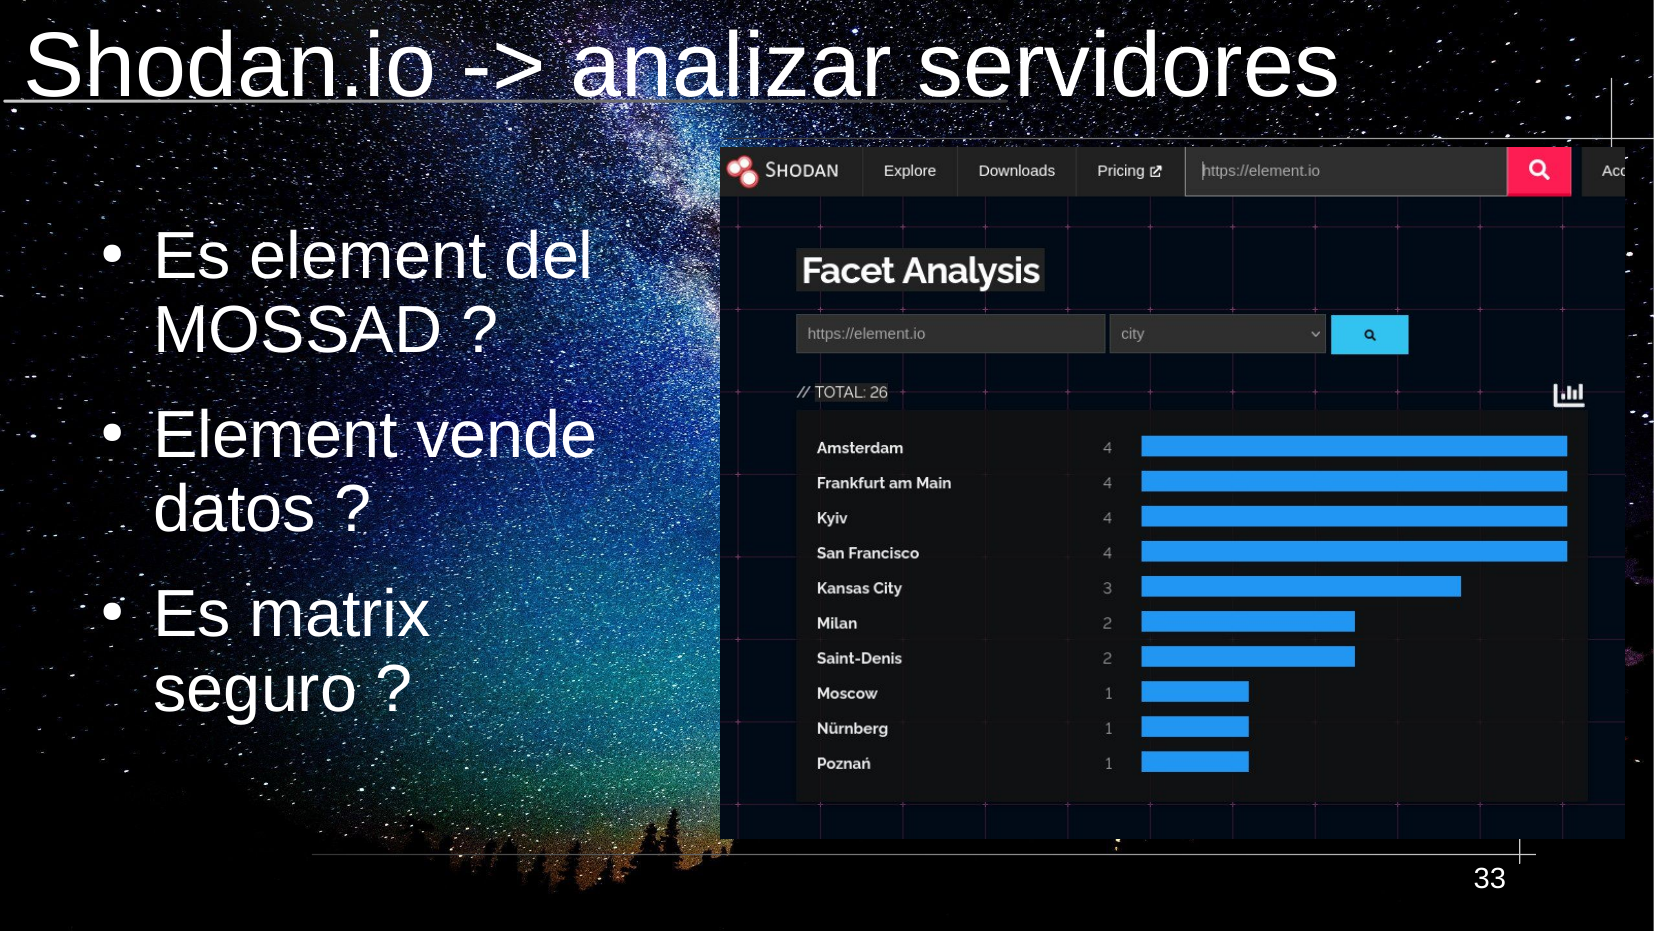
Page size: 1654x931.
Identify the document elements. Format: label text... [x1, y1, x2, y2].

picture [0, 0, 1654, 931]
title Shodan.io -> analizar servidores [23, 11, 1589, 119]
list Es element del MOSSAD ? Element vende datos ? Es matrix seguro ? [82, 217, 621, 758]
